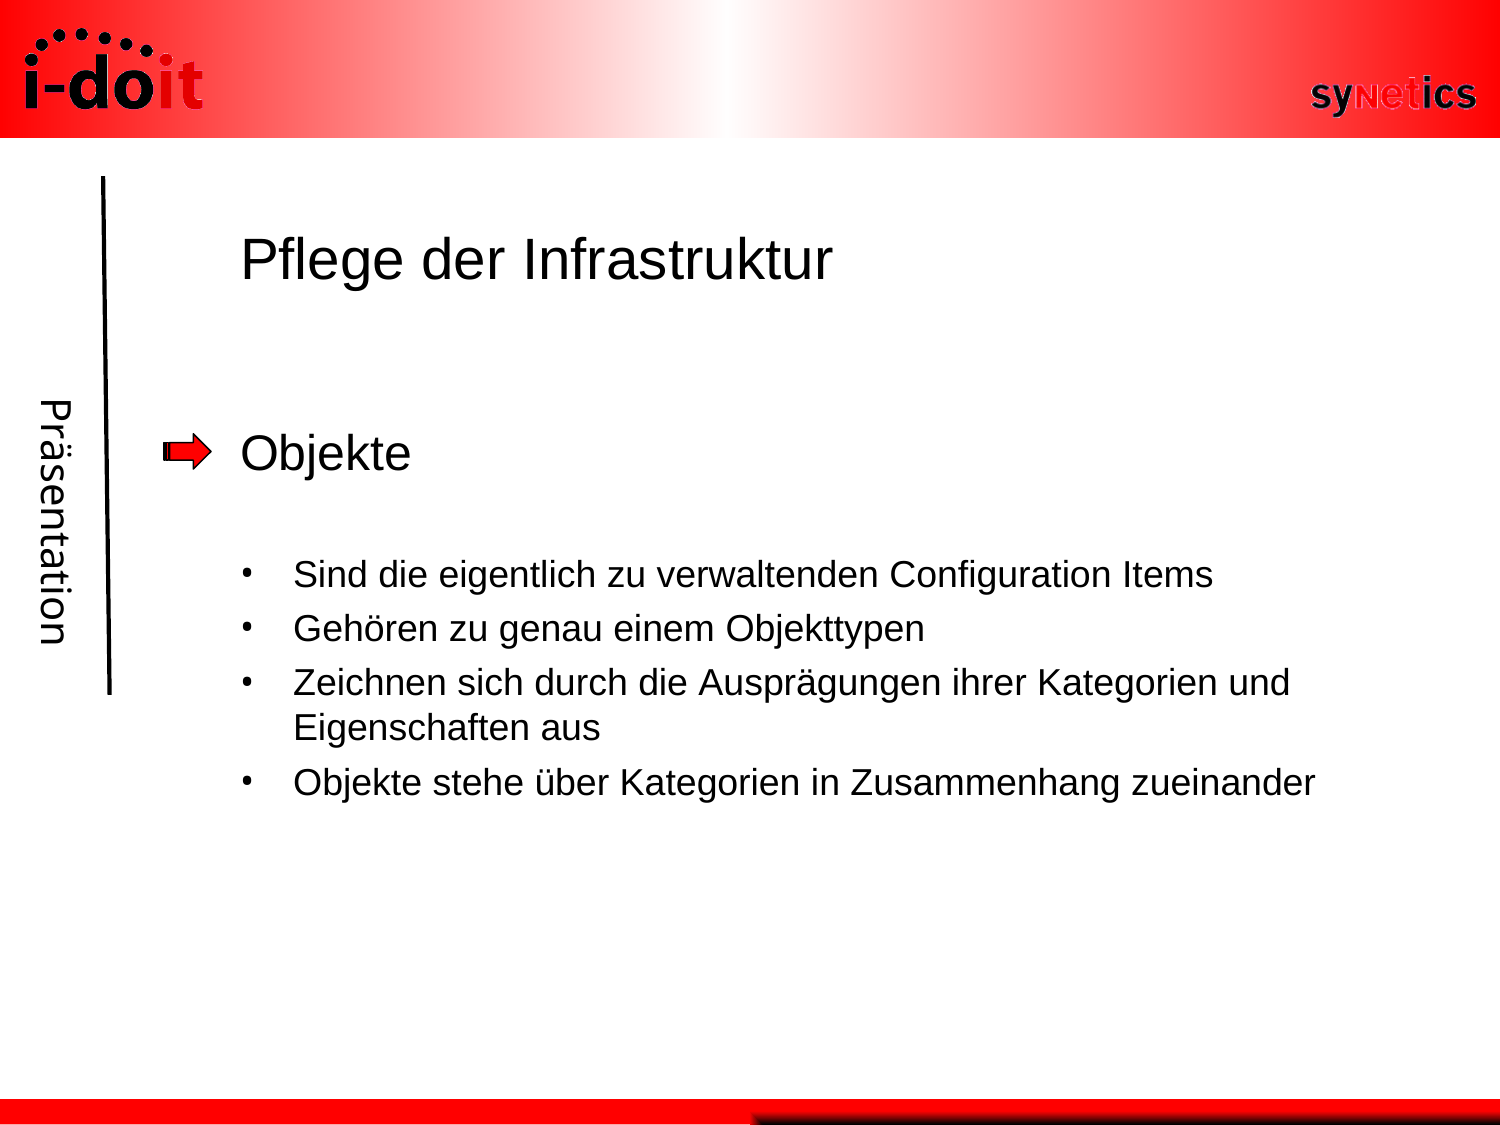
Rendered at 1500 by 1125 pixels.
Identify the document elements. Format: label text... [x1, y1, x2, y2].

text_box [164, 433, 212, 470]
picture [1311, 75, 1476, 119]
text_box Pflege der Infrastruktur [225, 162, 1426, 351]
text_box Objekte Sind die eigentlich zu verwaltenden Configuration Items Gehören zu genau einem Objekttypen Zeichnen sich durch die Ausprägungen ihrer Kategorien und Eigenschaften aus Objekte stehe über Kategorien in Zusammenhang zueinander [225, 412, 1426, 1001]
picture [5, 11, 254, 126]
